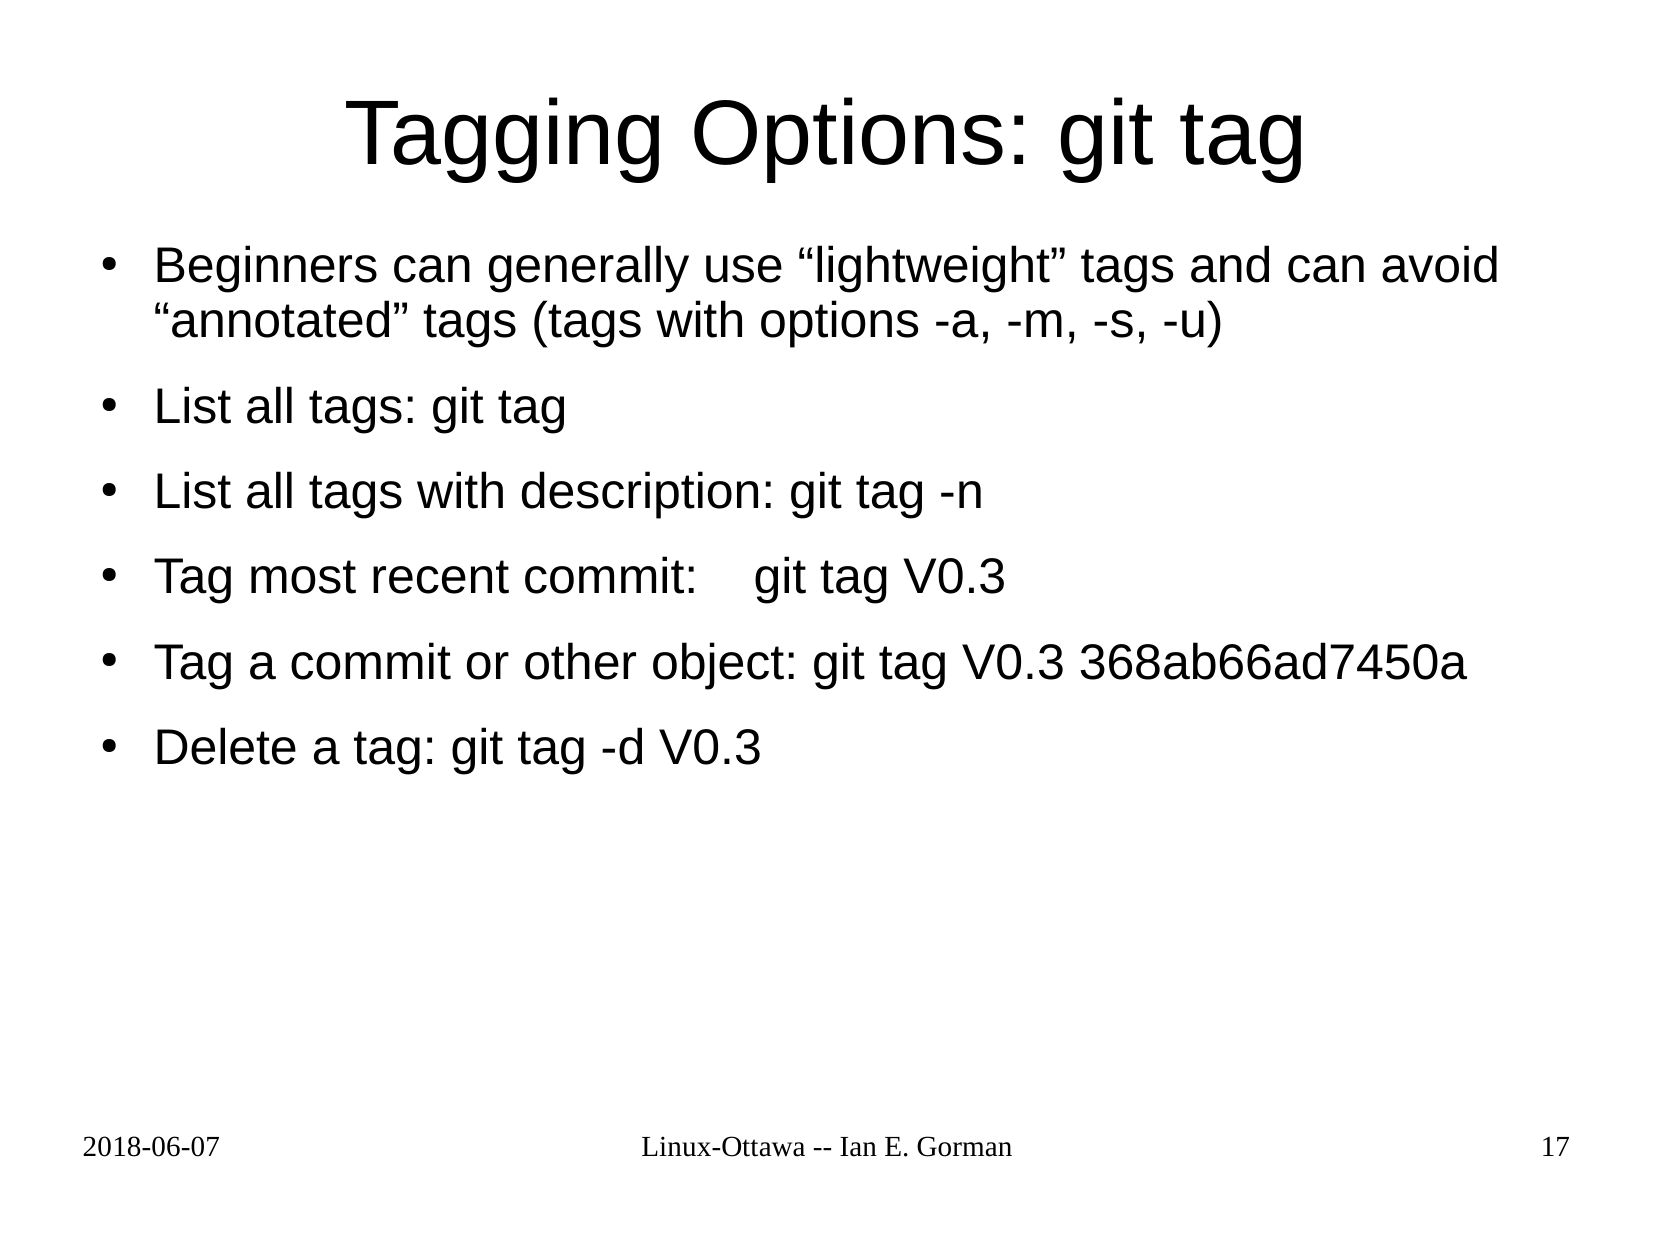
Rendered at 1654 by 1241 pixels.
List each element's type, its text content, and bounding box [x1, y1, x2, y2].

title Tagging Options: git tag [82, 49, 1571, 217]
list Beginners can generally use “lightweight” tags and can avoid “annotated” tags (tags with options -a, -m, -s, -u) List all tags: git tag List all tags with description: git tag -n Tag most recent commit: git tag V0.3 Tag a commit or other object: git tag V0.3 368ab66ad7450a Delete a tag: git tag -d V0.3 [82, 236, 1571, 1096]
